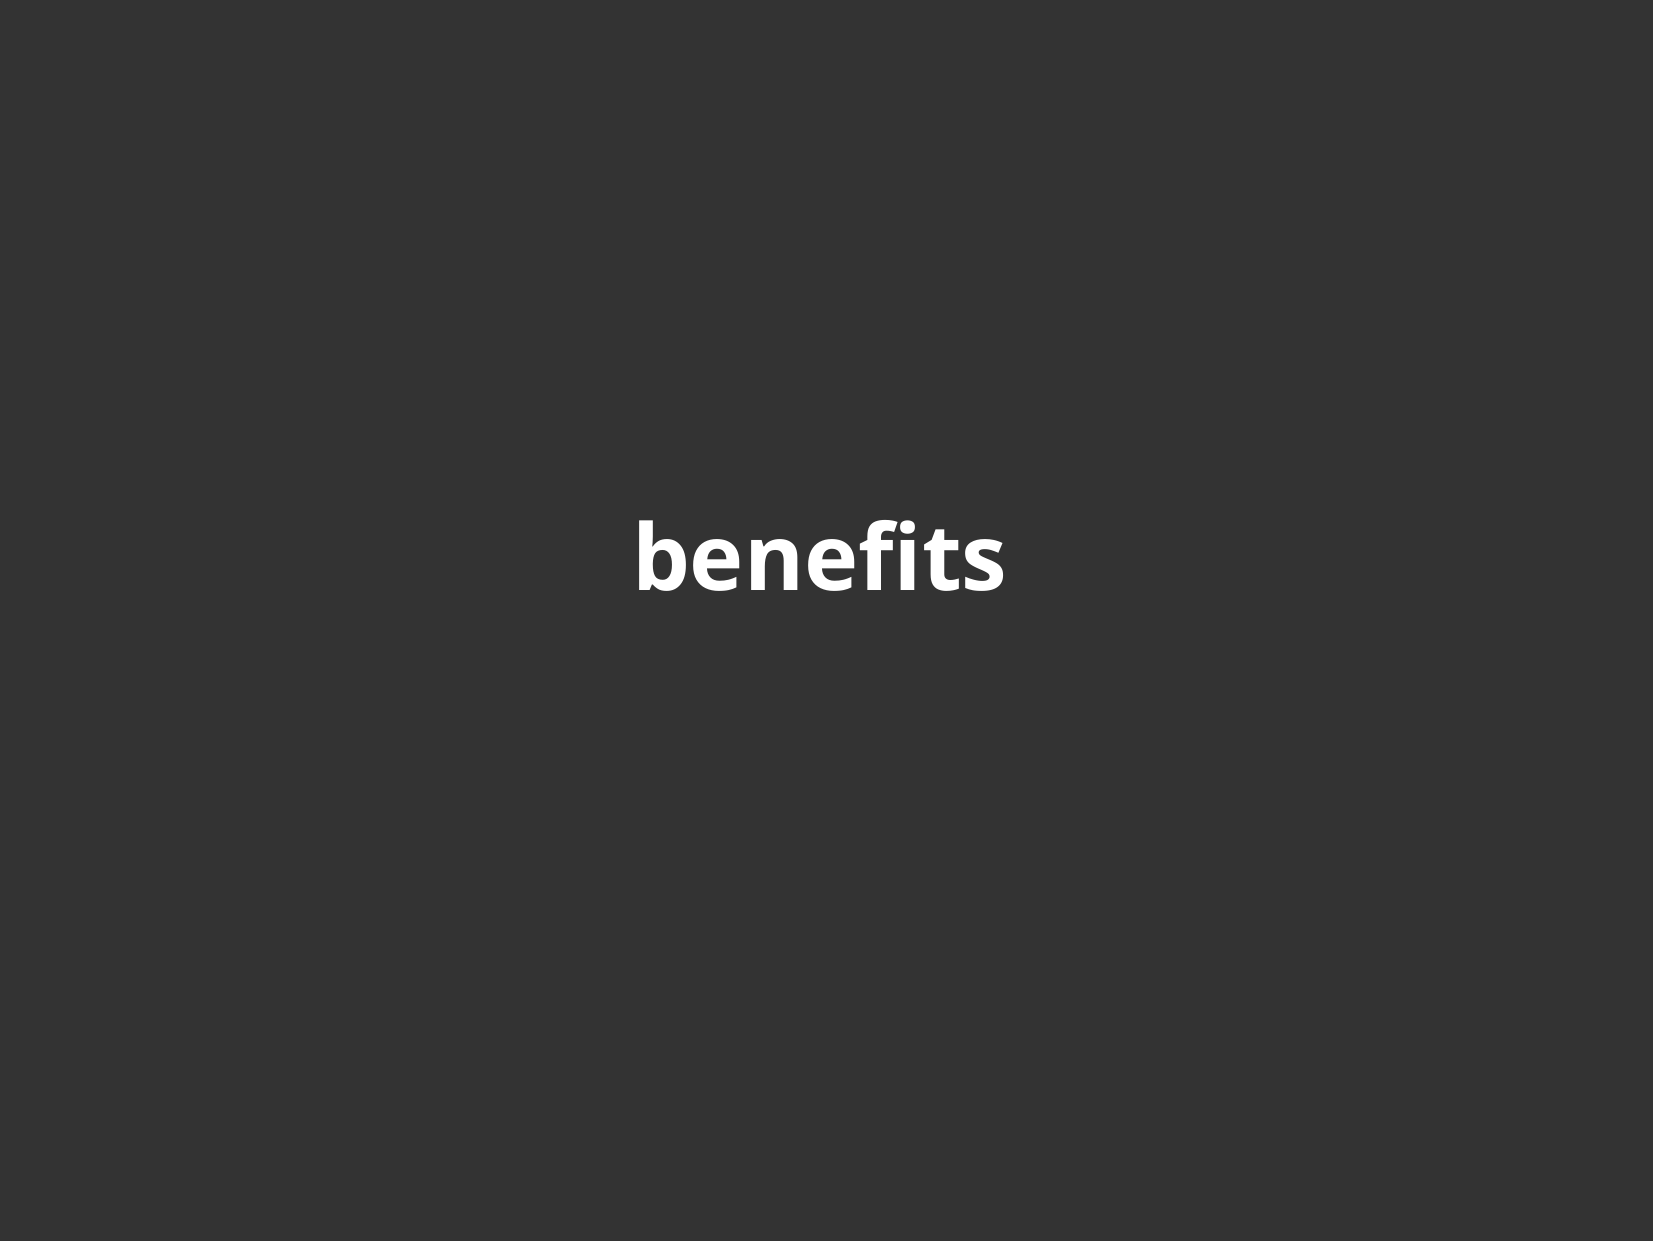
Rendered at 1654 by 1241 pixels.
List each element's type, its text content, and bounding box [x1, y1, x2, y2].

title benefits [114, 451, 1526, 659]
